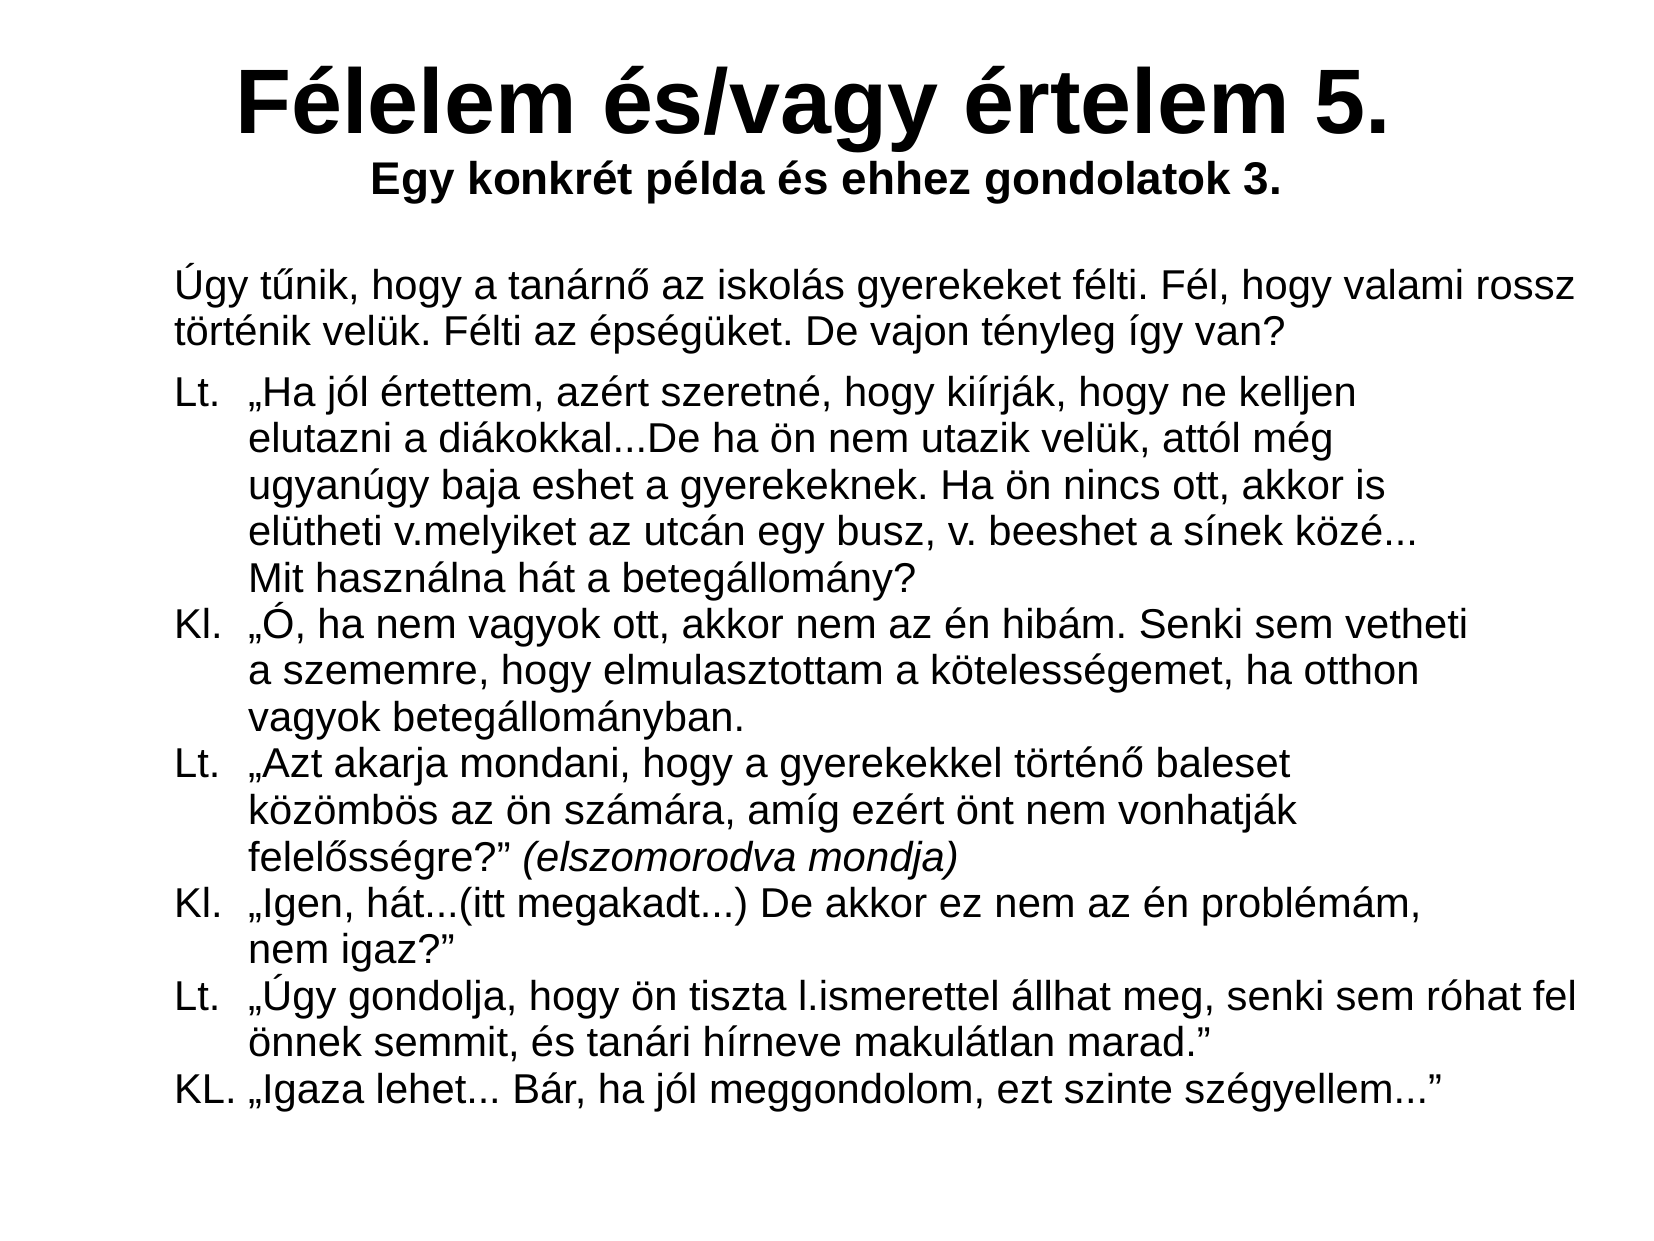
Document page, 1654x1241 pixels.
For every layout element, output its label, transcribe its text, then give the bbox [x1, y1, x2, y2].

subtitle Úgy tűnik, hogy a tanárnő az iskolás gyerekeket félti. Fél, hogy valami rossz történik velük. Félti az épségüket. De vajon tényleg így van? Lt. „Ha jól értettem, azért szeretné, hogy kiírják, hogy ne kelljen elutazni a diákokkal...De ha ön nem utazik velük, attól még ugyanúgy baja eshet a gyerekeknek. Ha ön nincs ott, akkor is elütheti v.melyiket az utcán egy busz, v. beeshet a sínek közé... Mit használna hát a betegállomány? Kl. „Ó, ha nem vagyok ott, akkor nem az én hibám. Senki sem vetheti a szememre, hogy elmulasztottam a kötelességemet, ha otthon vagyok betegállományban. Lt. „Azt akarja mondani, hogy a gyerekekkel történő baleset közömbös az ön számára, amíg ezért önt nem vonhatják felelősségre?” (elszomorodva mondja) Kl. „Igen, hát...(itt megakadt...) De akkor ez nem az én problémám, nem igaz?” Lt. „Úgy gondolja, hogy ön tiszta l.ismerettel állhat meg, senki sem róhat fel önnek semmit, és tanári hírneve makulátlan marad.” KL. „Igaza lehet... Bár, ha jól meggondolom, ezt szinte szégyellem...” [29, 204, 1625, 1241]
title Félelem és/vagy értelem 5. Egy konkrét példa és ehhez gondolatok 3. [82, 35, 1571, 204]
